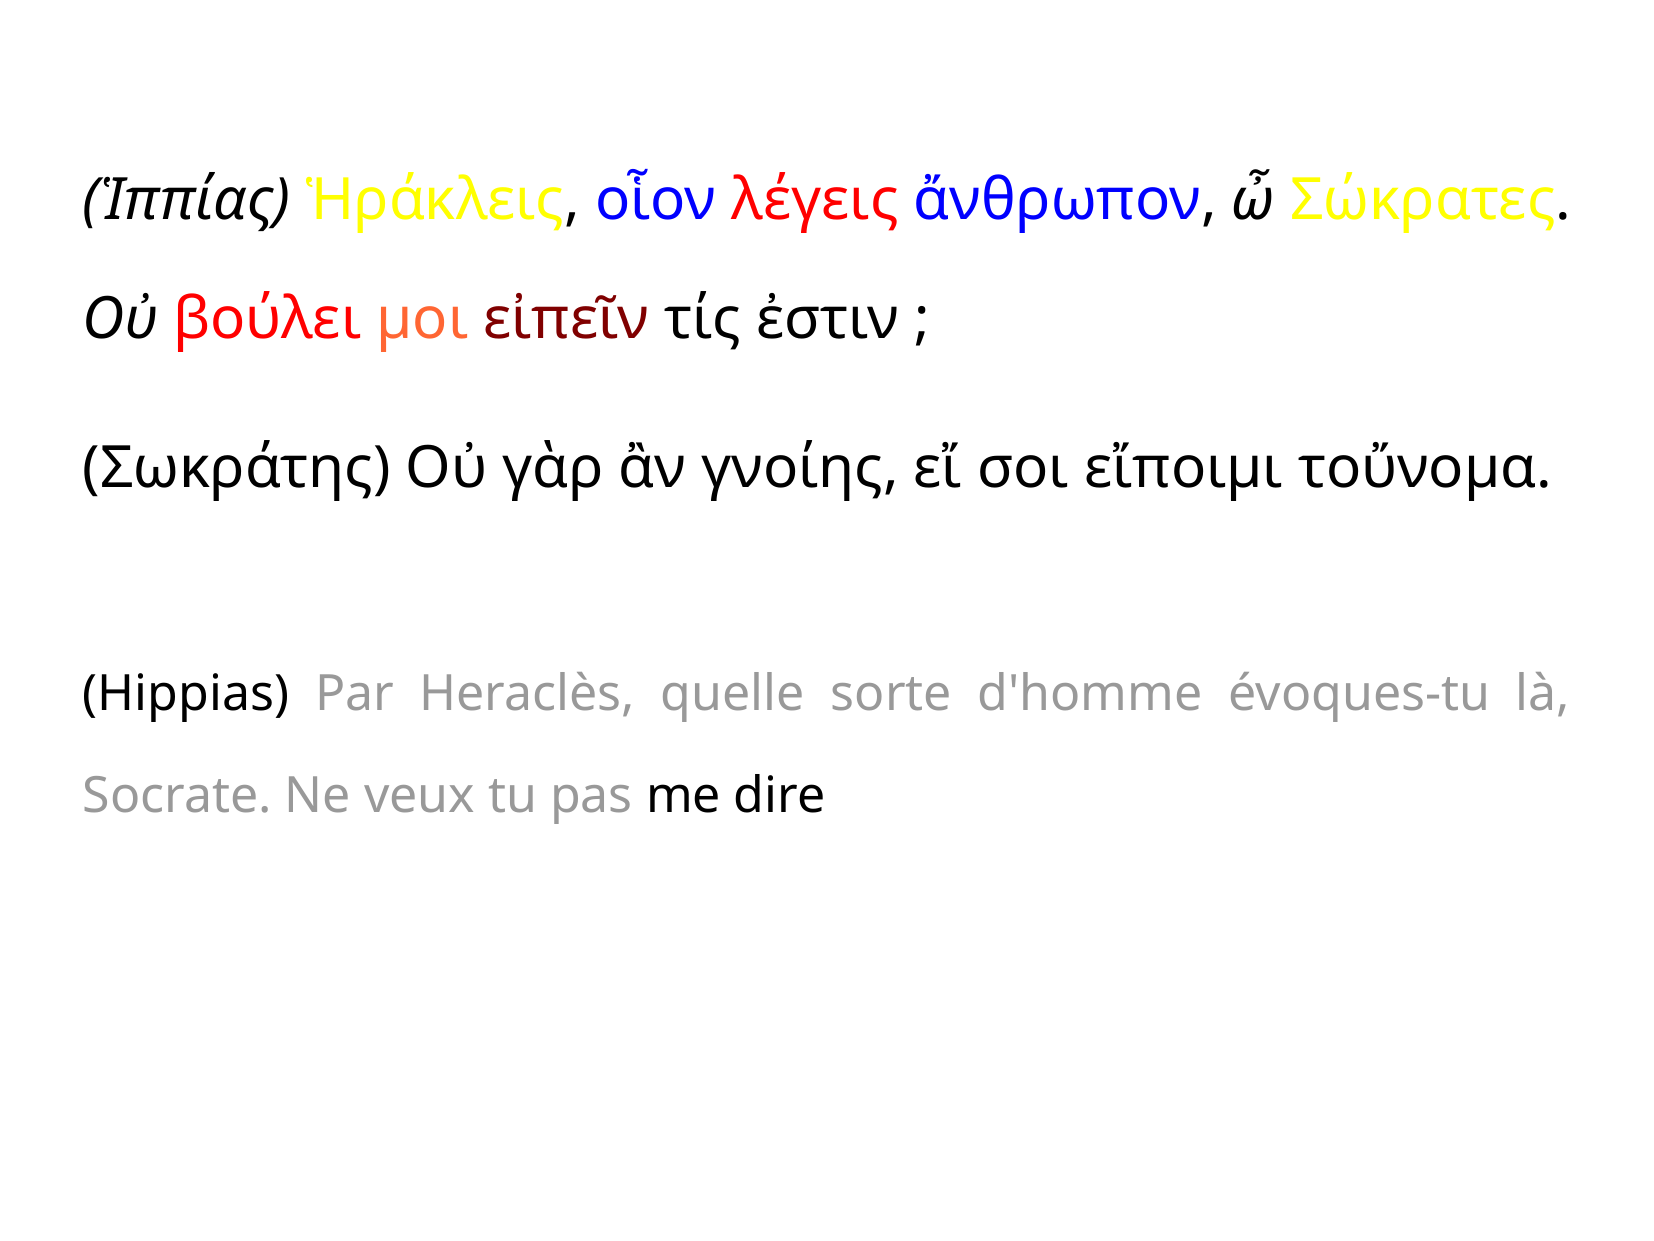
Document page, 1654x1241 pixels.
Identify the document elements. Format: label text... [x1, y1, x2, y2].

list (Ἱππίας) Ἡράκλεις, οἷον λέγεις ἄνθρωπον, ὦ Σώκρατες. Οὐ βούλει μοι εἰπεῖν τίς ἐστιν ; (Σωκράτης) Οὐ γὰρ ἂν γνοίης, εἴ σοι εἴποιμι τοὔνομα. (Hippias) Par Heraclès, quelle sorte d'homme évoques-tu là, Socrate. Ne veux tu pas me dire [82, 118, 1571, 1184]
